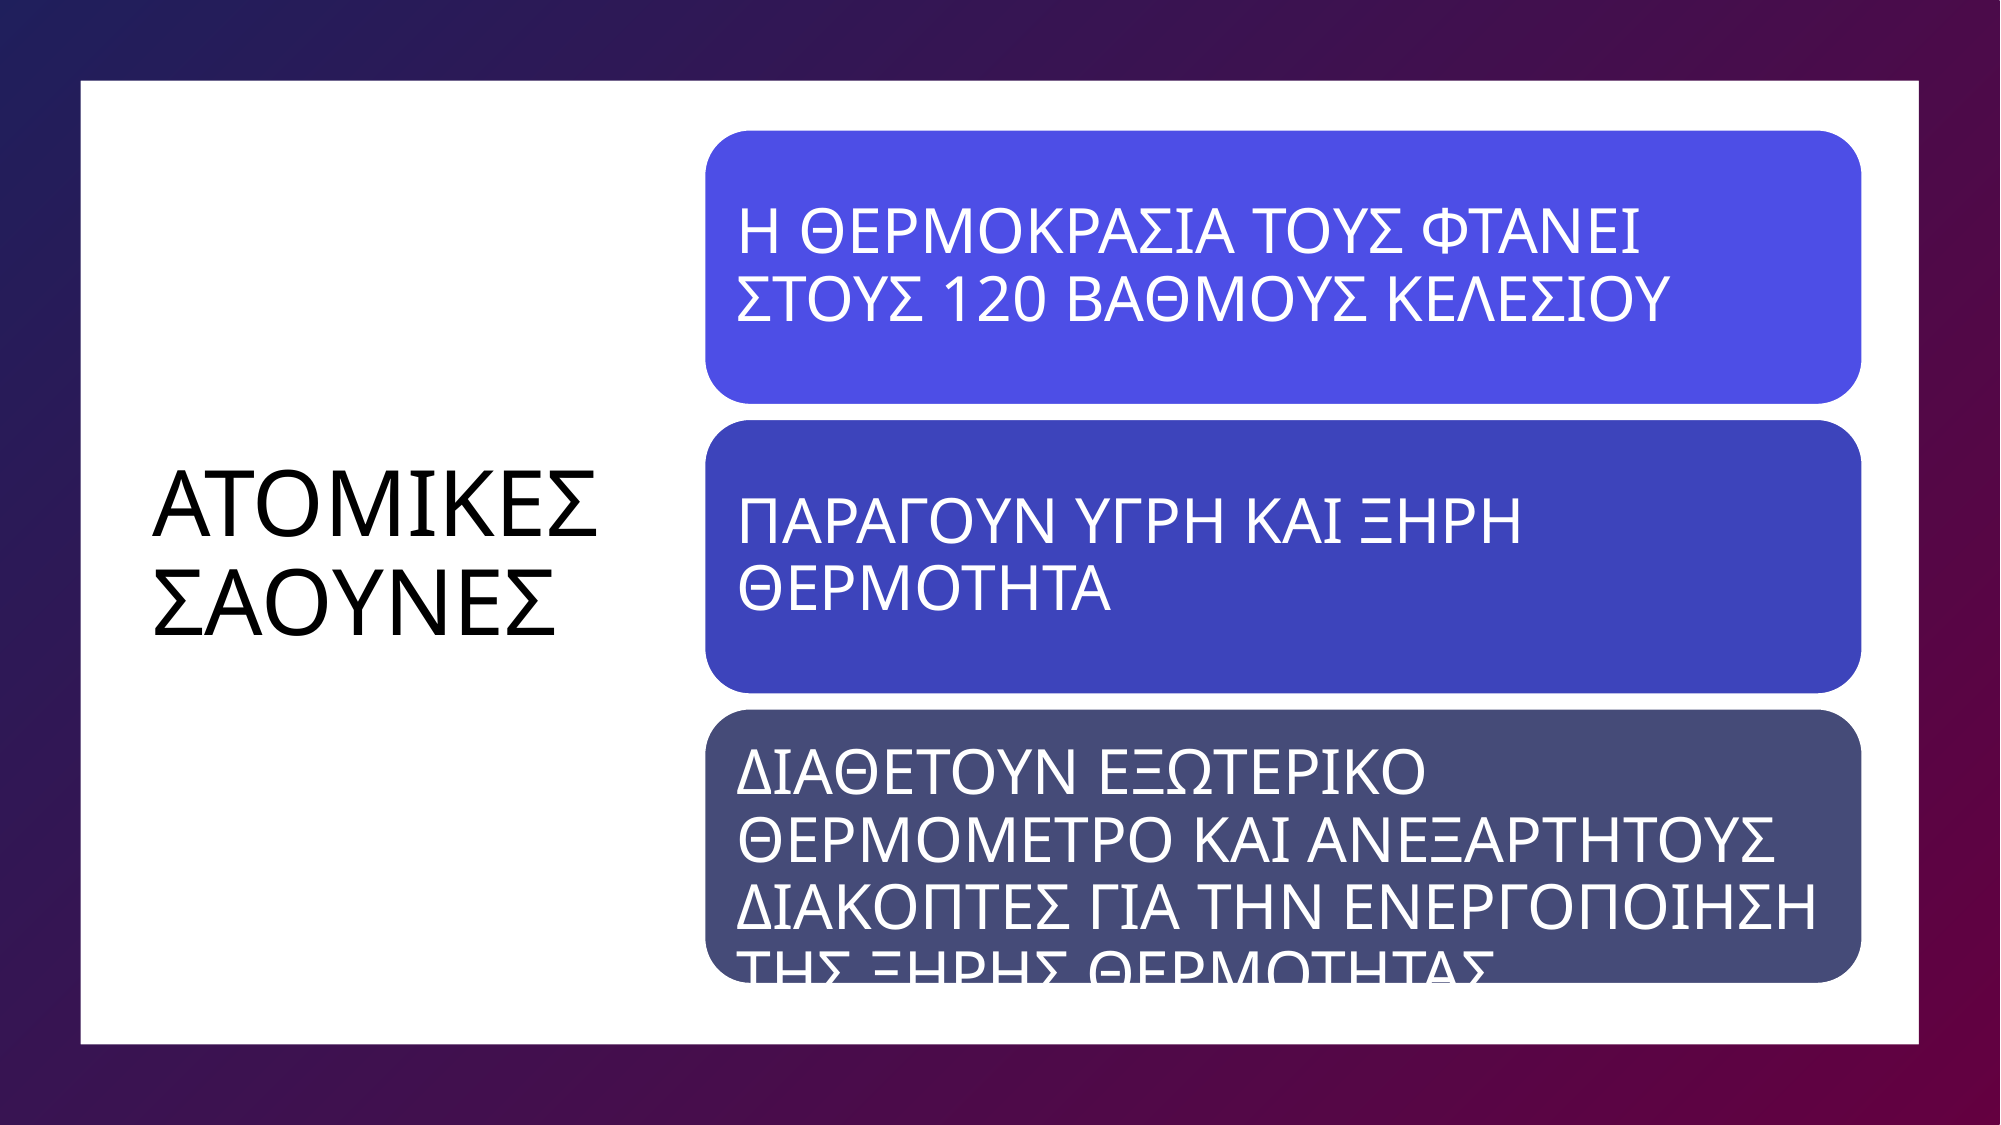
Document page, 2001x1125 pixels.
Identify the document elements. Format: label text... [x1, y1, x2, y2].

text_box ΔΙΑΘΕΤΟΥΝ ΕΞΩΤΕΡΙΚΟ ΘΕΡΜΟΜΕΤΡΟ ΚΑΙ ΑΝΕΞΑΡΤΗΤΟΥΣ ΔΙΑΚΟΠΤΕΣ ΓΙΑ ΤΗΝ ΕΝΕΡΓΟΠΟΙΗΣΗ ΤΗΣ ΞΗΡΗΣ ΘΕΡΜΟΤΗΤΑΣ [704, 708, 1863, 984]
text_box ΠΑΡΑΓΟΥΝ ΥΓΡΗ ΚΑΙ ΞΗΡΗ ΘΕΡΜΟΤΗΤΑ [704, 418, 1863, 695]
text_box Η ΘΕΡΜΟΚΡΑΣΙΑ ΤΟΥΣ ΦΤΑΝΕΙ ΣΤΟΥΣ 120 ΒΑΘΜΟΥΣ ΚΕΛΕΣΙΟΥ [704, 129, 1863, 405]
text_box [0, 0, 2000, 1125]
title ΑΤΟΜΙΚΕΣ ΣΑΟΥΝΕΣ [137, 99, 663, 1014]
